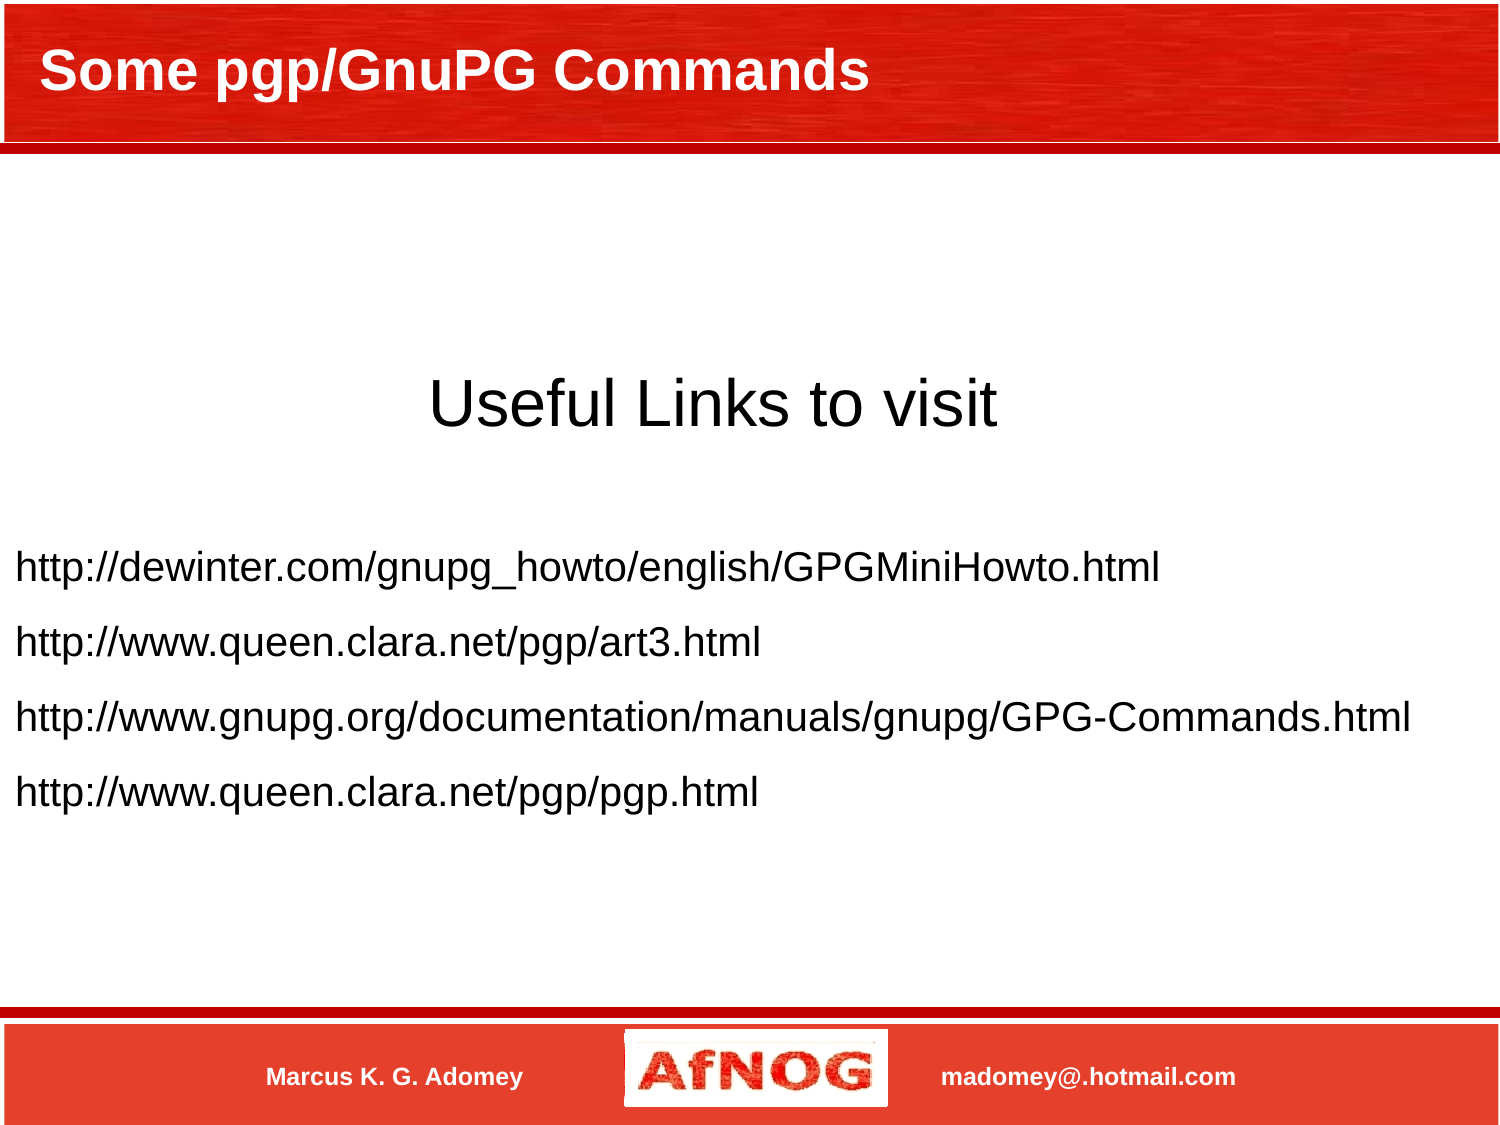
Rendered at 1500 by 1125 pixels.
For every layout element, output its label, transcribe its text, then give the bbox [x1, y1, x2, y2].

text_box Some pgp/GnuPG Commands [24, 24, 1188, 111]
text_box Useful Links to visit http://dewinter.com/gnupg_howto/english/GPGMiniHowto.html http://www.queen.clara.net/pgp/art3.html http://www.gnupg.org/documentation/manuals/gnupg/GPG-Commands.html http://www.queen.clara.net/pgp/pgp.html [0, 312, 1500, 819]
